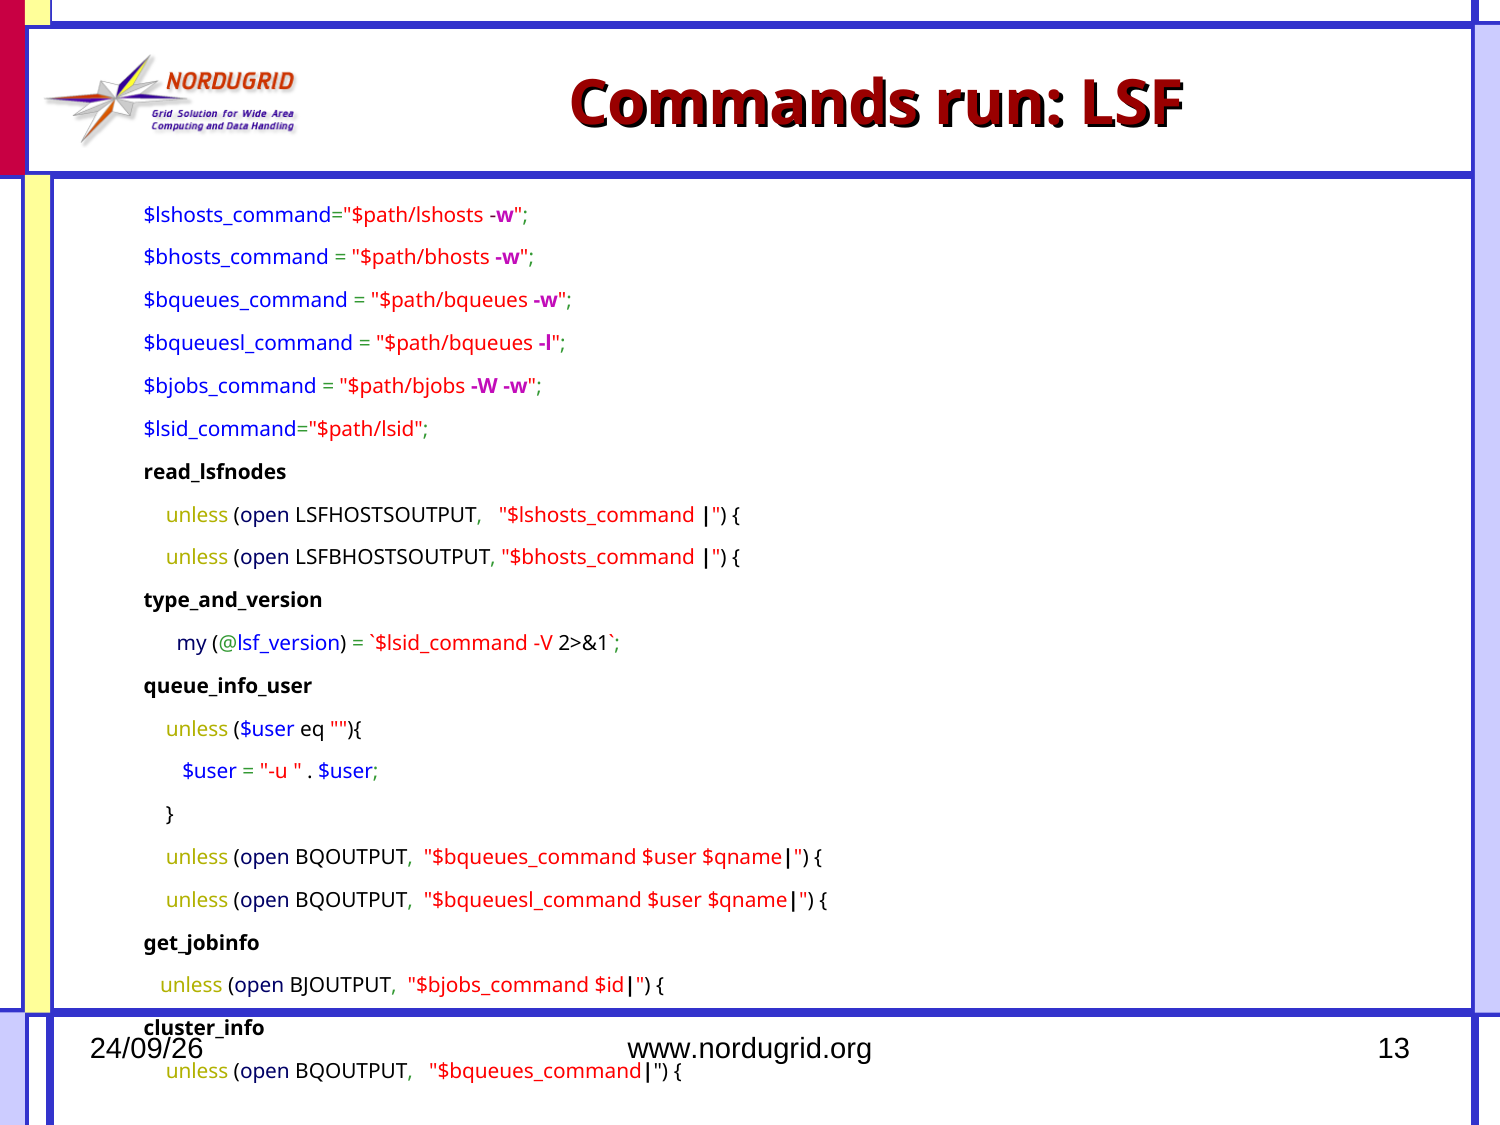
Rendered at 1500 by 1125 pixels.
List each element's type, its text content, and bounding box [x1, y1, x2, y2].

title Commands run: LSF [324, 17, 1428, 183]
list $lshosts_command="$path/lshosts -w"; $bhosts_command = "$path/bhosts -w"; $bqueues_command = "$path/bqueues -w"; $bqueuesl_command = "$path/bqueues -l"; $bjobs_command = "$path/bjobs -W -w"; $lsid_command="$path/lsid"; read_lsfnodes unless (open LSFHOSTSOUTPUT, "$lshosts_command |") { unless (open LSFBHOSTSOUTPUT, "$bhosts_command |") { type_and_version my (@lsf_version) = `$lsid_command -V 2>&1`; queue_info_user unless ($user eq ""){ $user = "-u " . $user; } unless (open BQOUTPUT, "$bqueues_command $user $qname|") { unless (open BQOUTPUT, "$bqueuesl_command $user $qname|") { get_jobinfo unless (open BJOUTPUT, "$bjobs_command $id|") { cluster_info unless (open BQOUTPUT, "$bqueues_command|") { [87, 200, 1426, 1084]
picture [40, 49, 301, 148]
